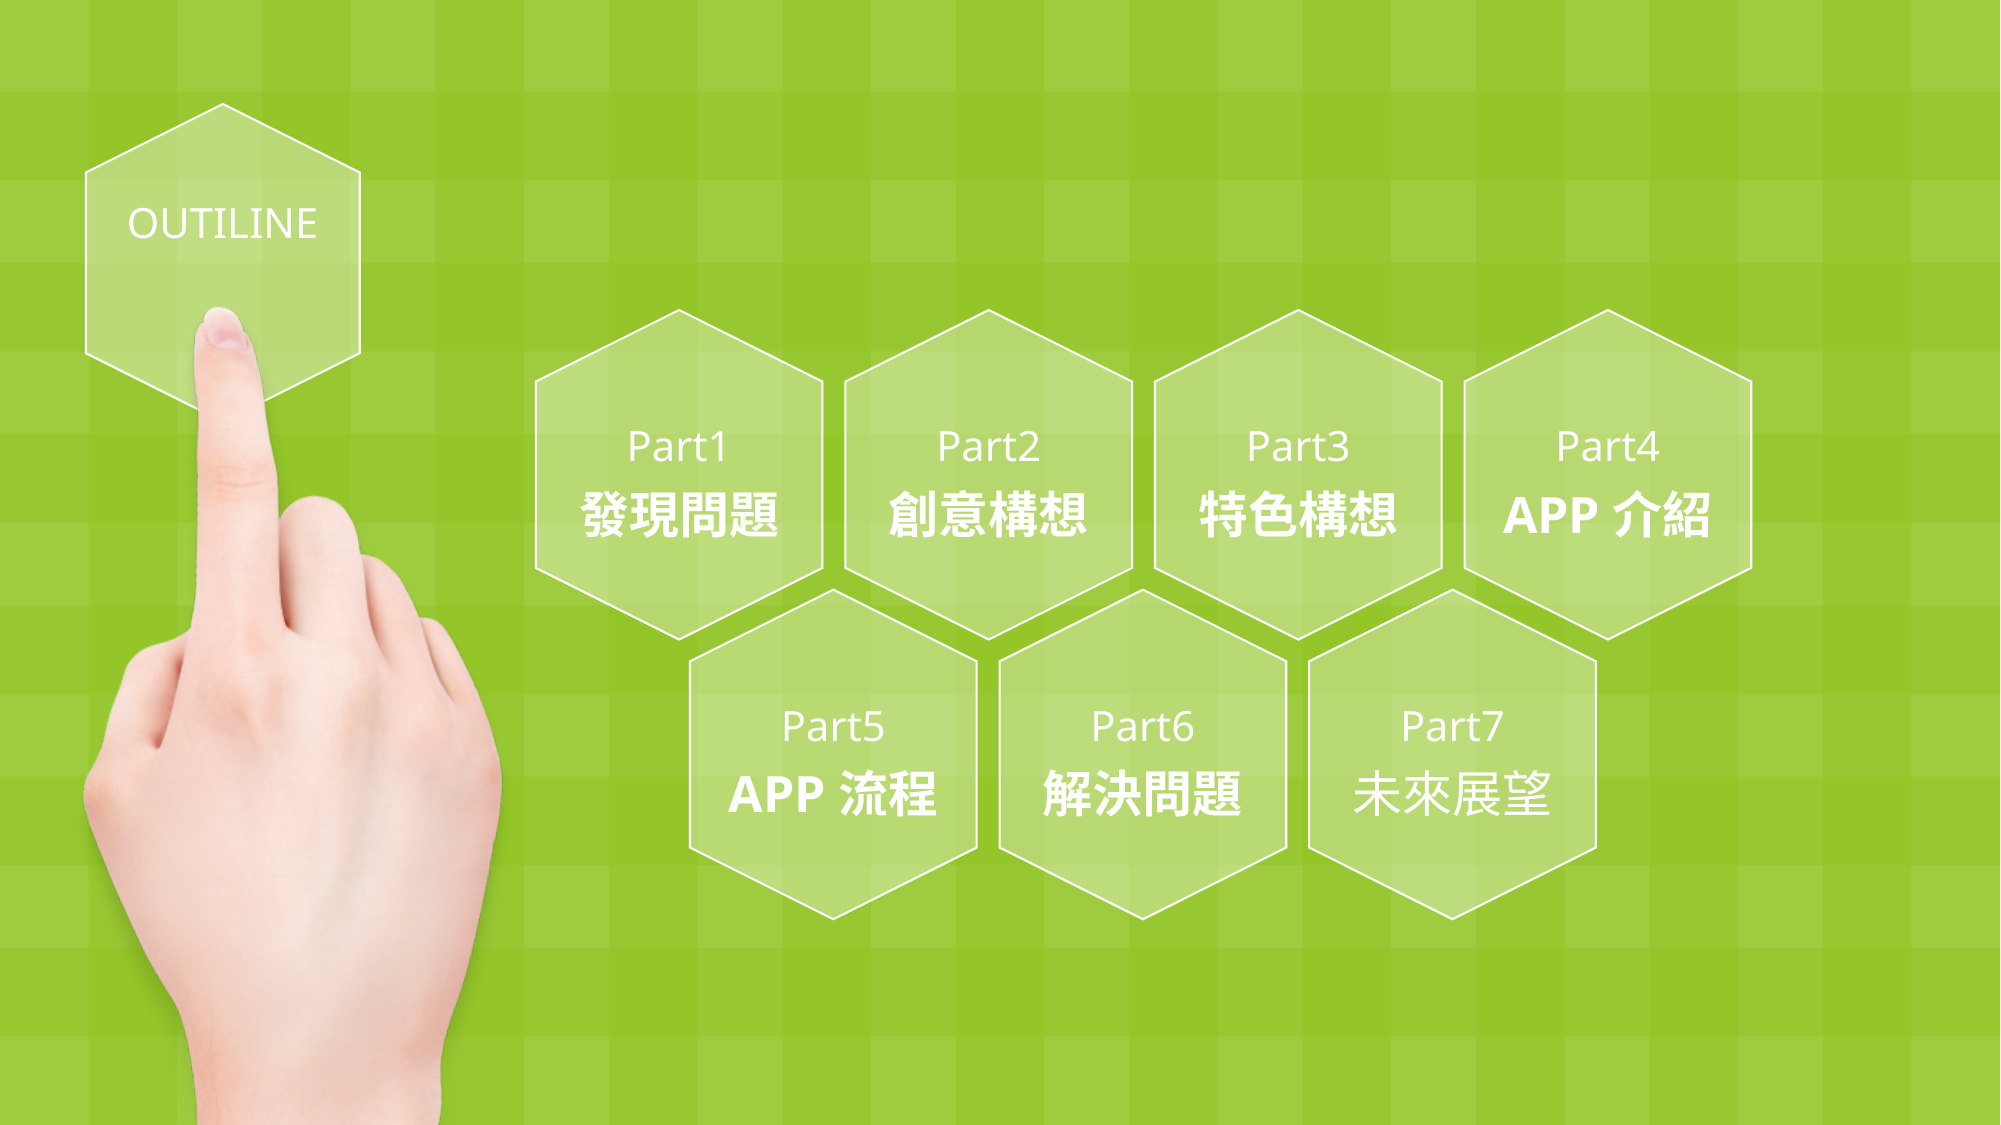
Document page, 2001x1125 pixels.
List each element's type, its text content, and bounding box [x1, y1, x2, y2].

text_box [1155, 309, 1442, 401]
text_box [535, 309, 823, 640]
text_box [845, 309, 1133, 640]
text_box Part5 APP流程 [690, 681, 977, 830]
text_box Part6 解決問題 [1000, 681, 1286, 830]
text_box [690, 589, 977, 681]
text_box [1155, 551, 1442, 640]
text_box Part1 發現問題 [536, 401, 823, 551]
text_box [1309, 830, 1596, 920]
text_box [1464, 309, 1752, 640]
text_box Part3 特色構想 [1155, 401, 1442, 551]
text_box [1309, 589, 1596, 681]
text_box OUTILINE [76, 178, 370, 254]
text_box [690, 830, 977, 920]
text_box Part2 創意構想 [845, 401, 1132, 551]
text_box Part4 APP介紹 [1465, 401, 1751, 551]
text_box Part7 未來展望 [1309, 681, 1596, 830]
text_box [999, 589, 1287, 920]
